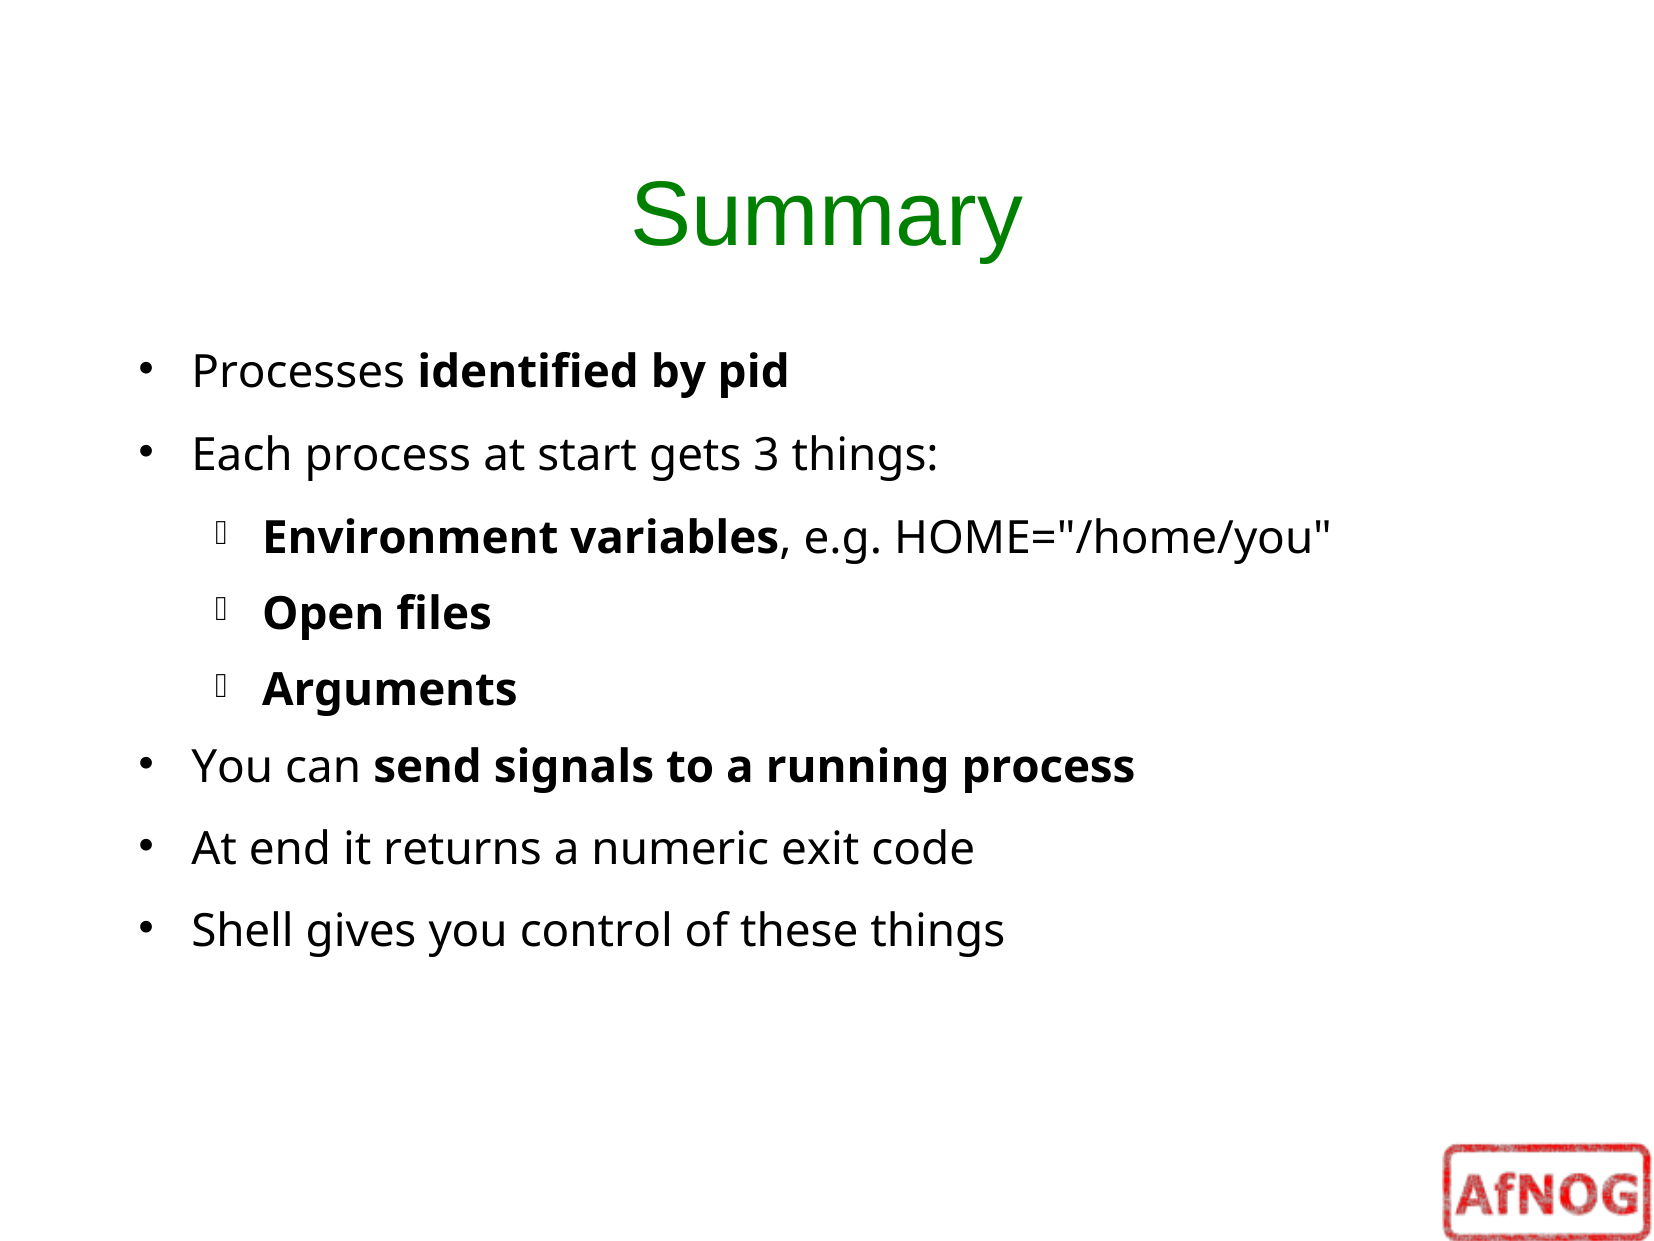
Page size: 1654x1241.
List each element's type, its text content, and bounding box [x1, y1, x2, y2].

title Summary [121, 67, 1534, 344]
list Processes identified by pid Each process at start gets 3 things: Environment variables, e.g. HOME="/home/you" Open files Arguments You can send signals to a running process At end it returns a numeric exit code Shell gives you control of these things [121, 344, 1534, 1241]
picture [1534, 1141, 1654, 1241]
